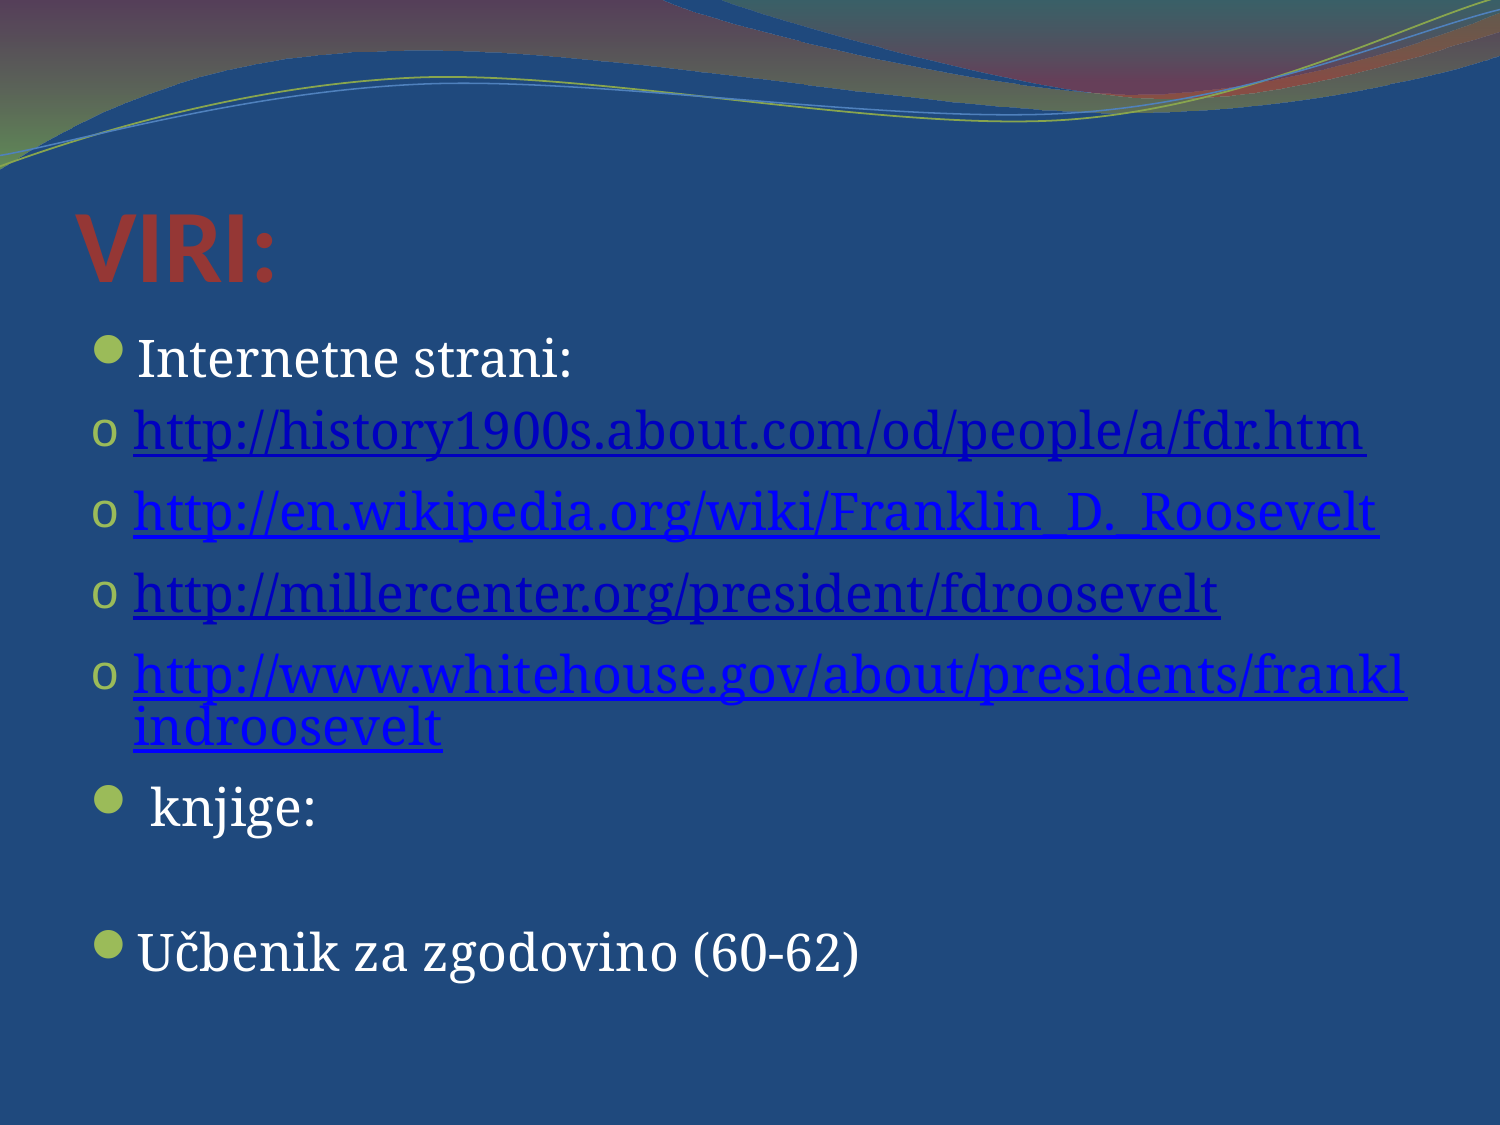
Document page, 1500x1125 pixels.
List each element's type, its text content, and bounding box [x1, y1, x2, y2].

title VIRI: [75, 115, 1425, 304]
list Internetne strani: http://history1900s.about.com/od/people/a/fdr.htm http://en.wikipedia.org/wiki/Franklin_D._Roosevelt http://millercenter.org/president/fdroosevelt http://www.whitehouse.gov/about/presidents/franklindroosevelt knjige: Učbenik za zgodovino (60-62) [75, 317, 1425, 1038]
